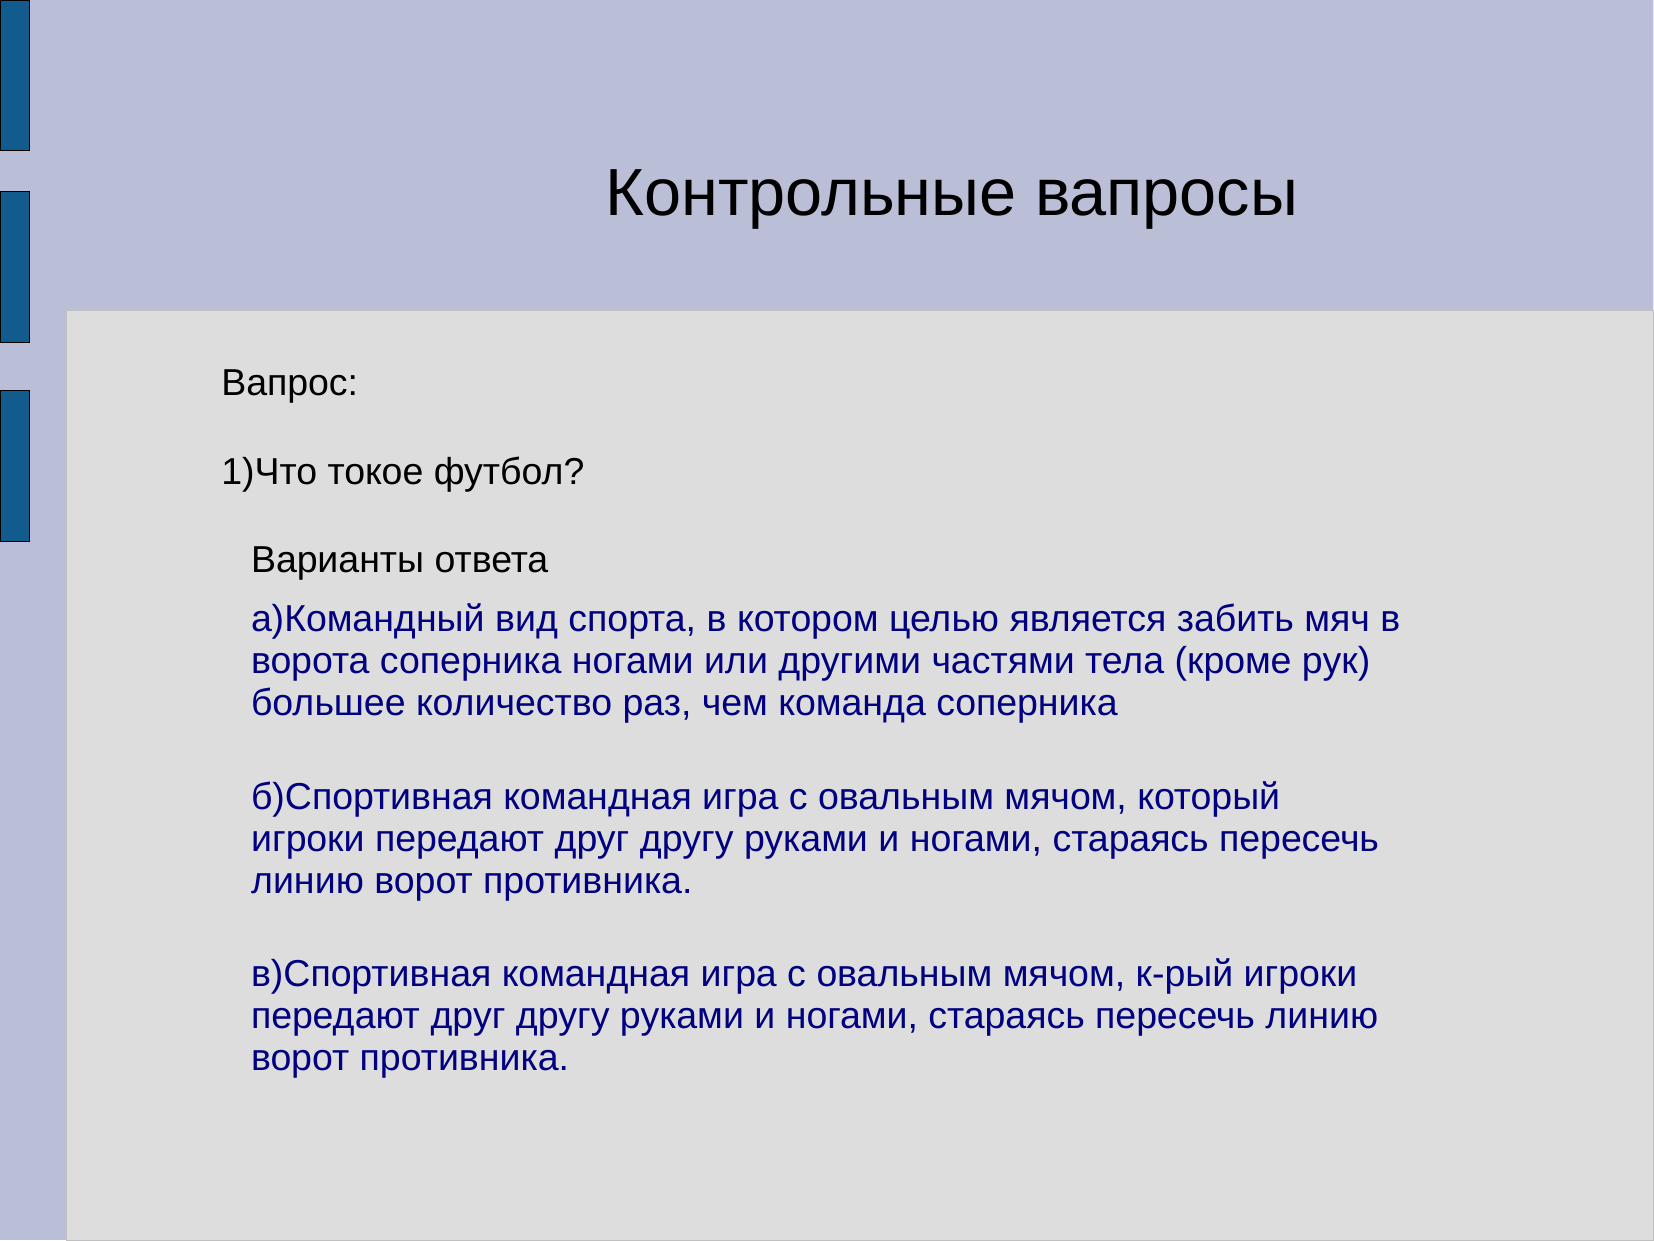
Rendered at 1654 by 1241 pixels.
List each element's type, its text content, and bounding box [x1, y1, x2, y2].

text_box а)Командный вид спорта, в котором целью является забить мяч в ворота соперника ногами или другими частями тела (кроме рук) большее количество раз, чем команда соперника [236, 590, 1536, 739]
text_box Варианты ответа [236, 531, 564, 589]
text_box 1)Что токое футбол? [206, 442, 600, 500]
text_box Вапрос: [206, 354, 374, 412]
text_box в)Спортивная командная игра с овальным мячом, к-рый игроки передают друг другу руками и ногами, стараясь пересечь линию ворот противника. [236, 944, 1418, 1123]
text_box [236, 620, 266, 677]
text_box б)Спортивная командная игра с овальным мячом, который игроки передают друг другу руками и ногами, стараясь пересечь линию ворот противника. [236, 767, 1418, 916]
text_box Контрольные вапросы [590, 147, 1314, 238]
